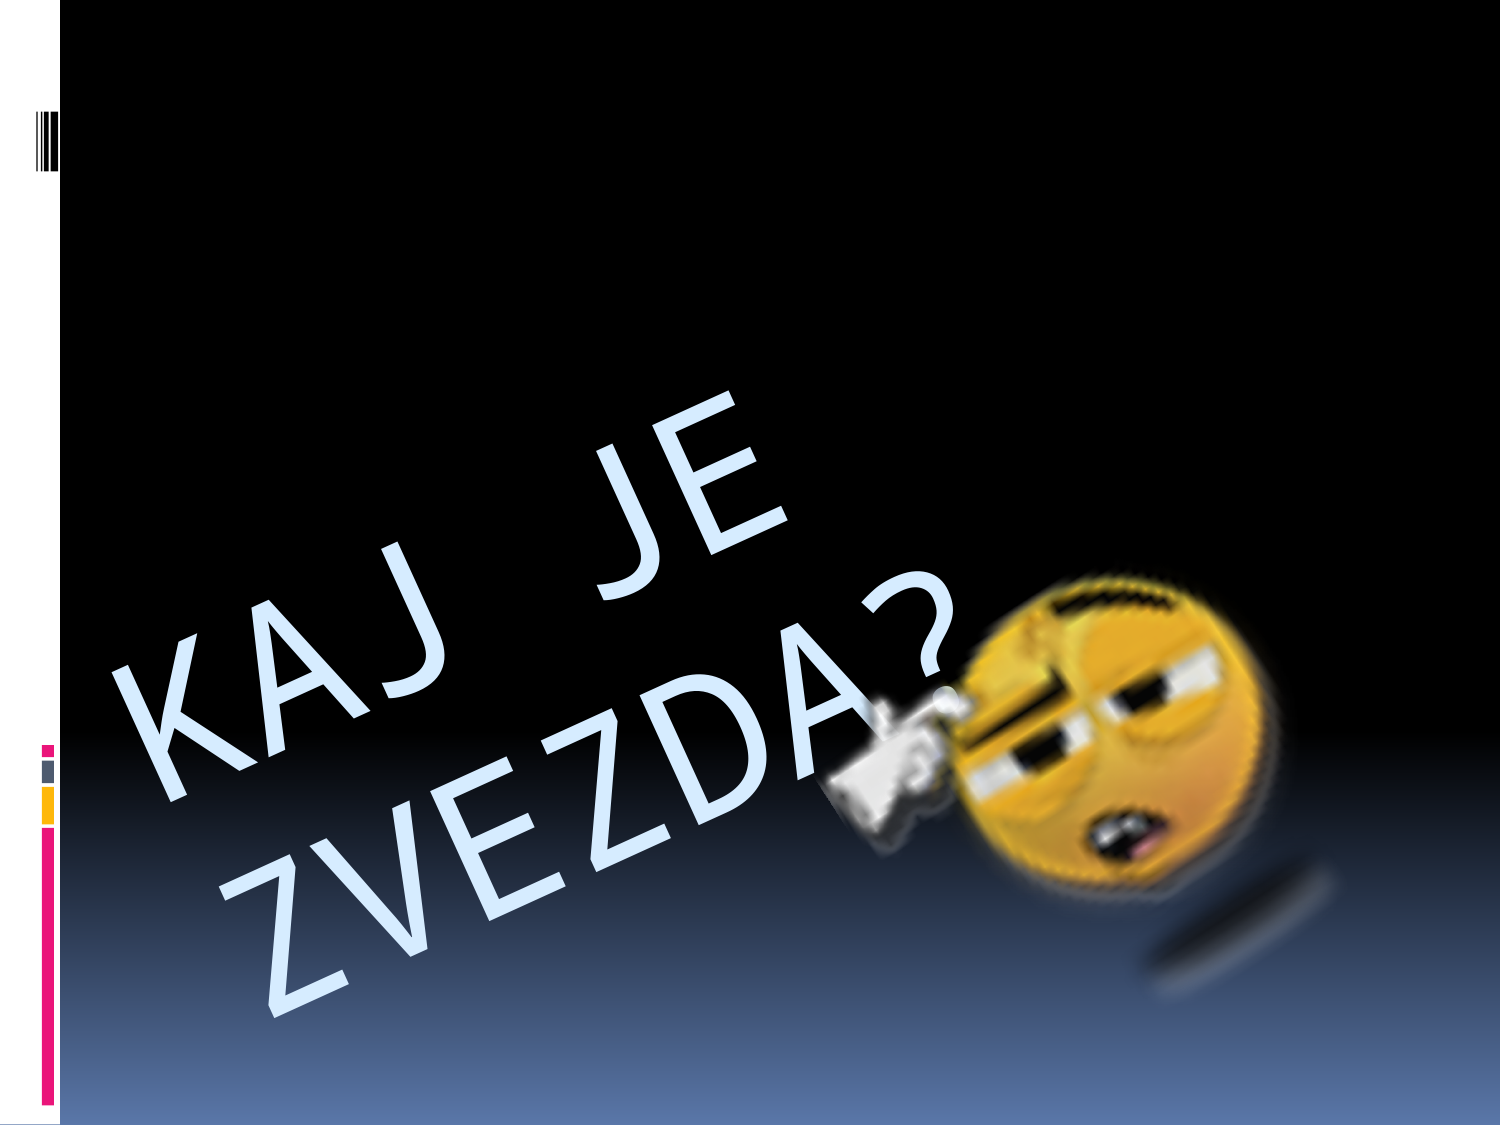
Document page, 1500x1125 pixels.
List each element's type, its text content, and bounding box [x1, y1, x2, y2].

title KAJ JE ZVEZDA? [58, 0, 1500, 785]
picture [787, 481, 1416, 1099]
